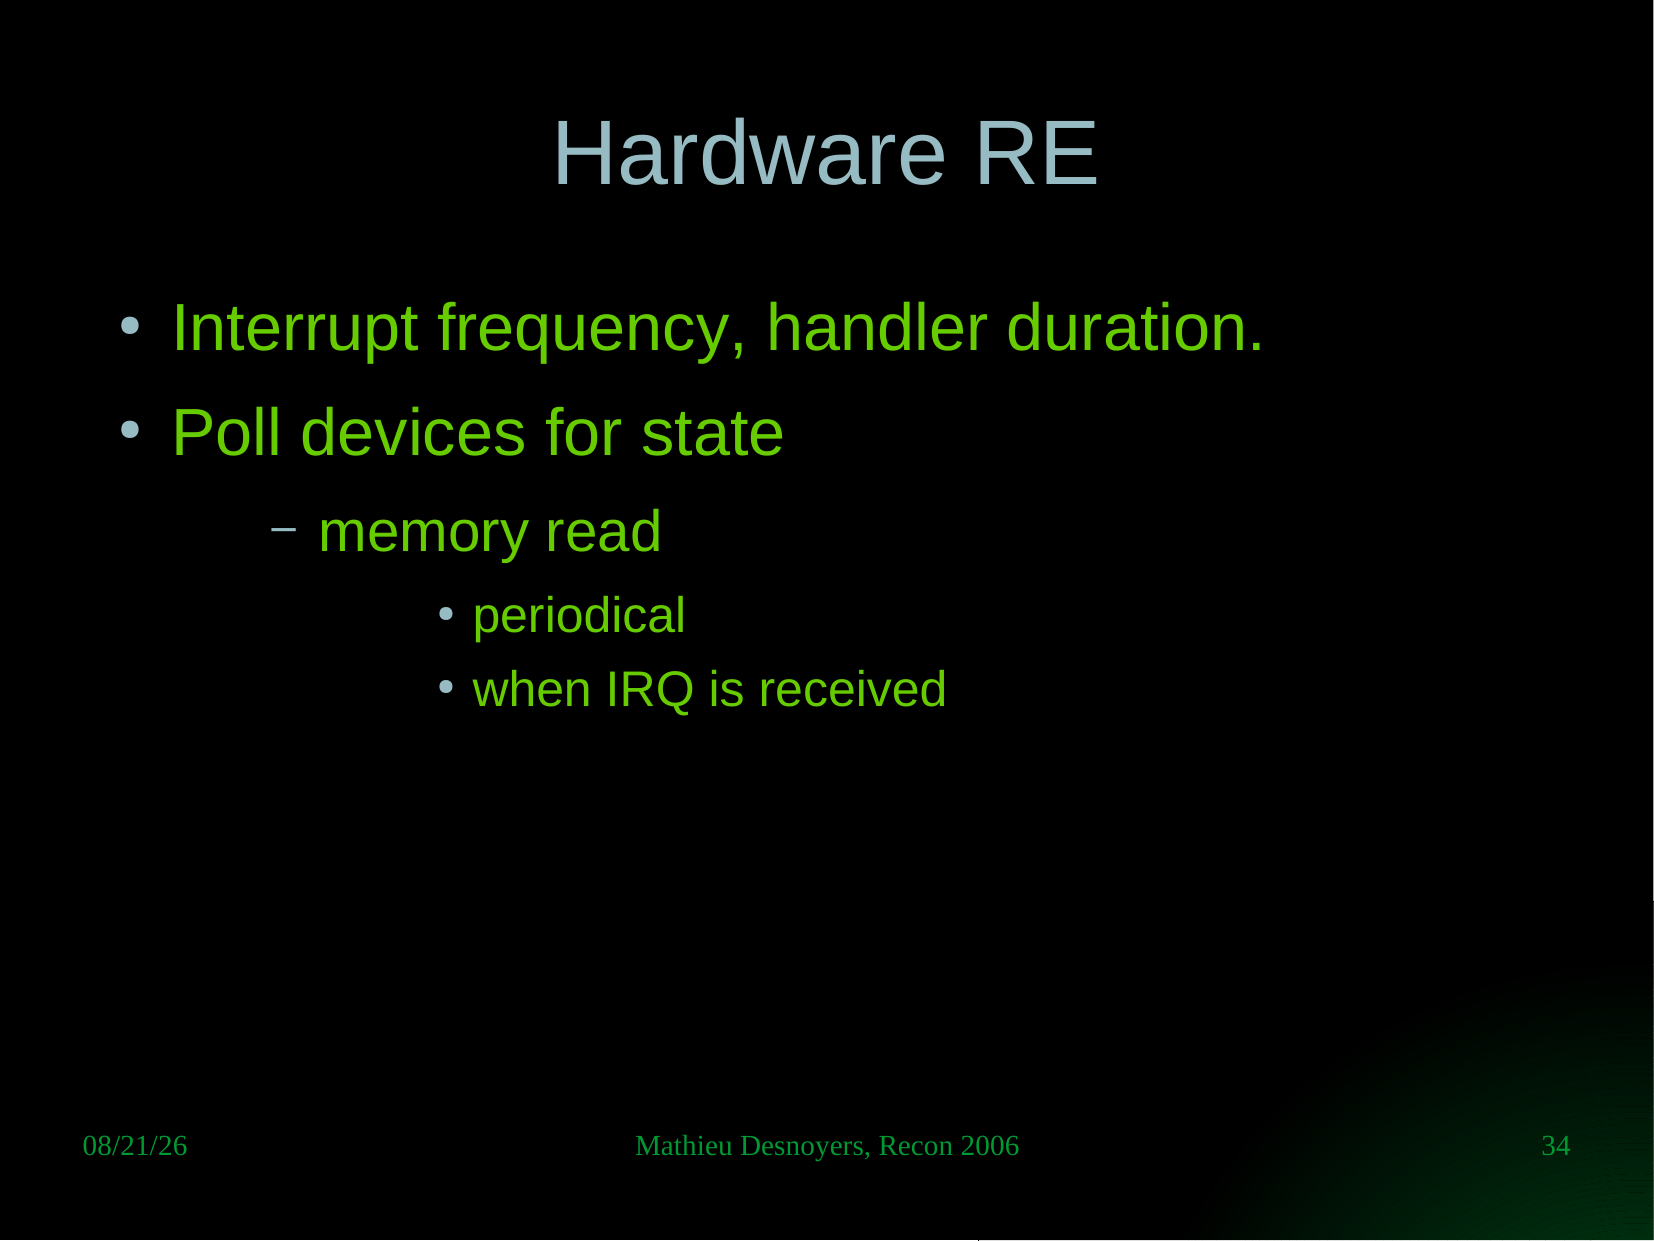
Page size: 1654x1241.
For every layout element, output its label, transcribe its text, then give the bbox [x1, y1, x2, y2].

list Interrupt frequency, handler duration. Poll devices for state memory read periodical when IRQ is received [82, 290, 1571, 1109]
title Hardware RE [82, 49, 1571, 257]
